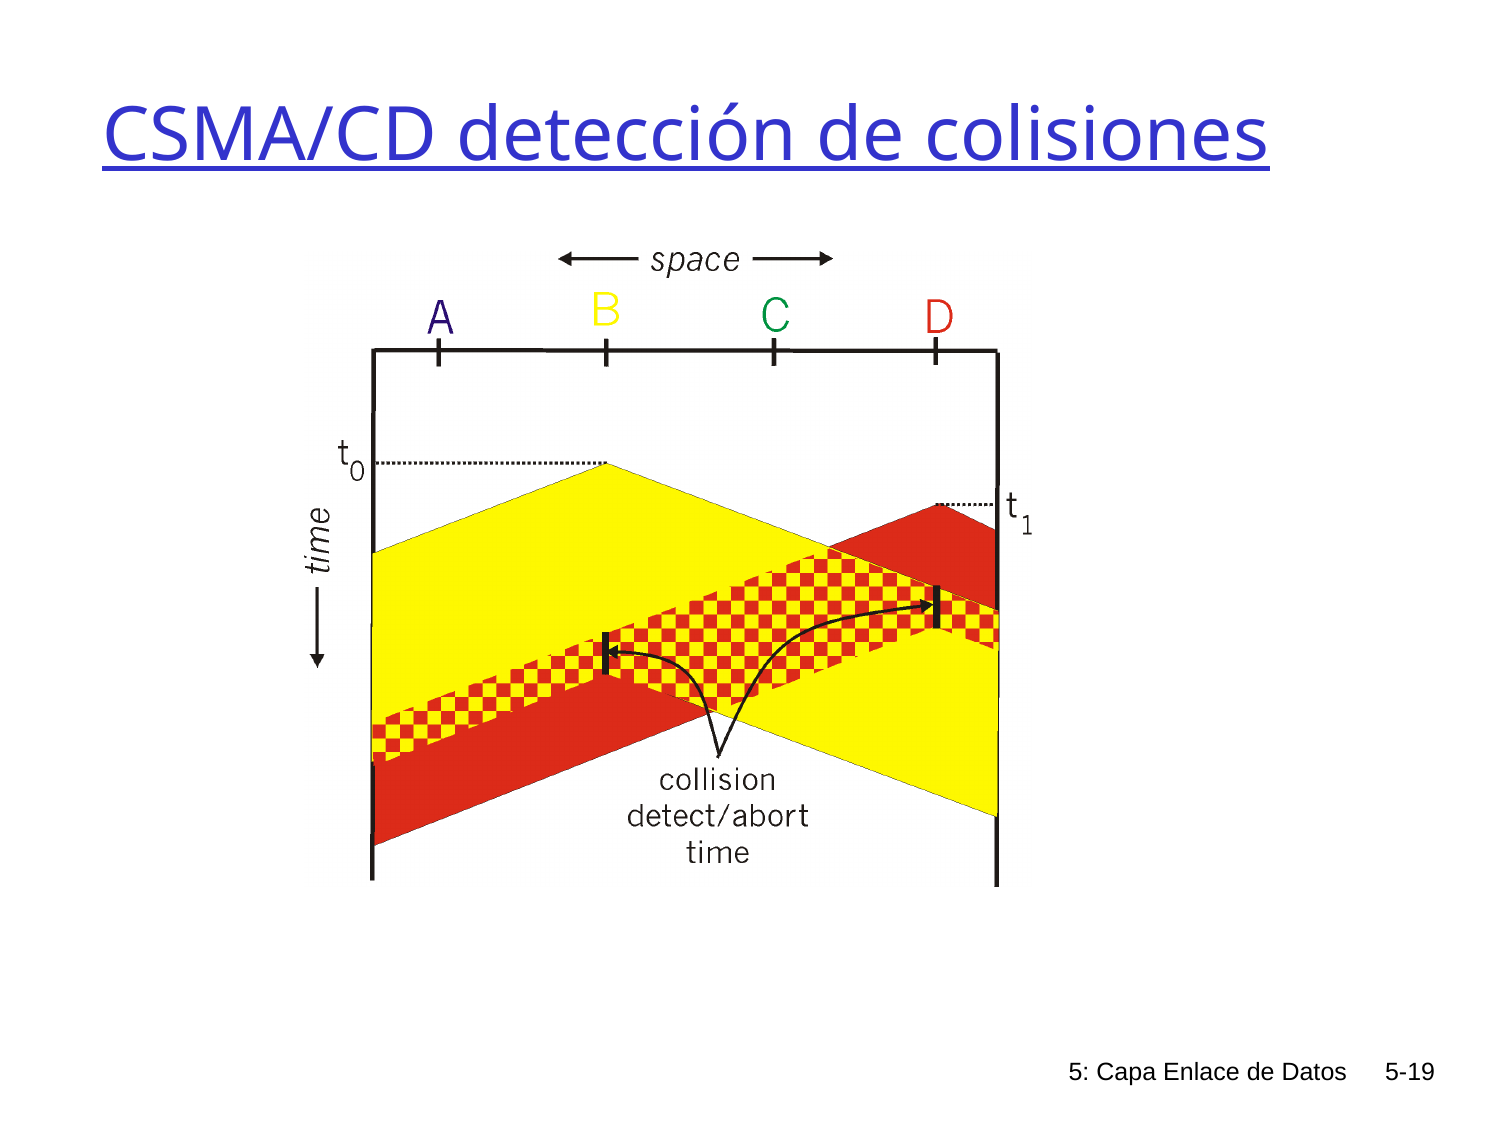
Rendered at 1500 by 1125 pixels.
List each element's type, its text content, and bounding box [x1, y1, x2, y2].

title CSMA/CD detección de colisiones [87, 37, 1363, 225]
picture [304, 251, 1032, 887]
